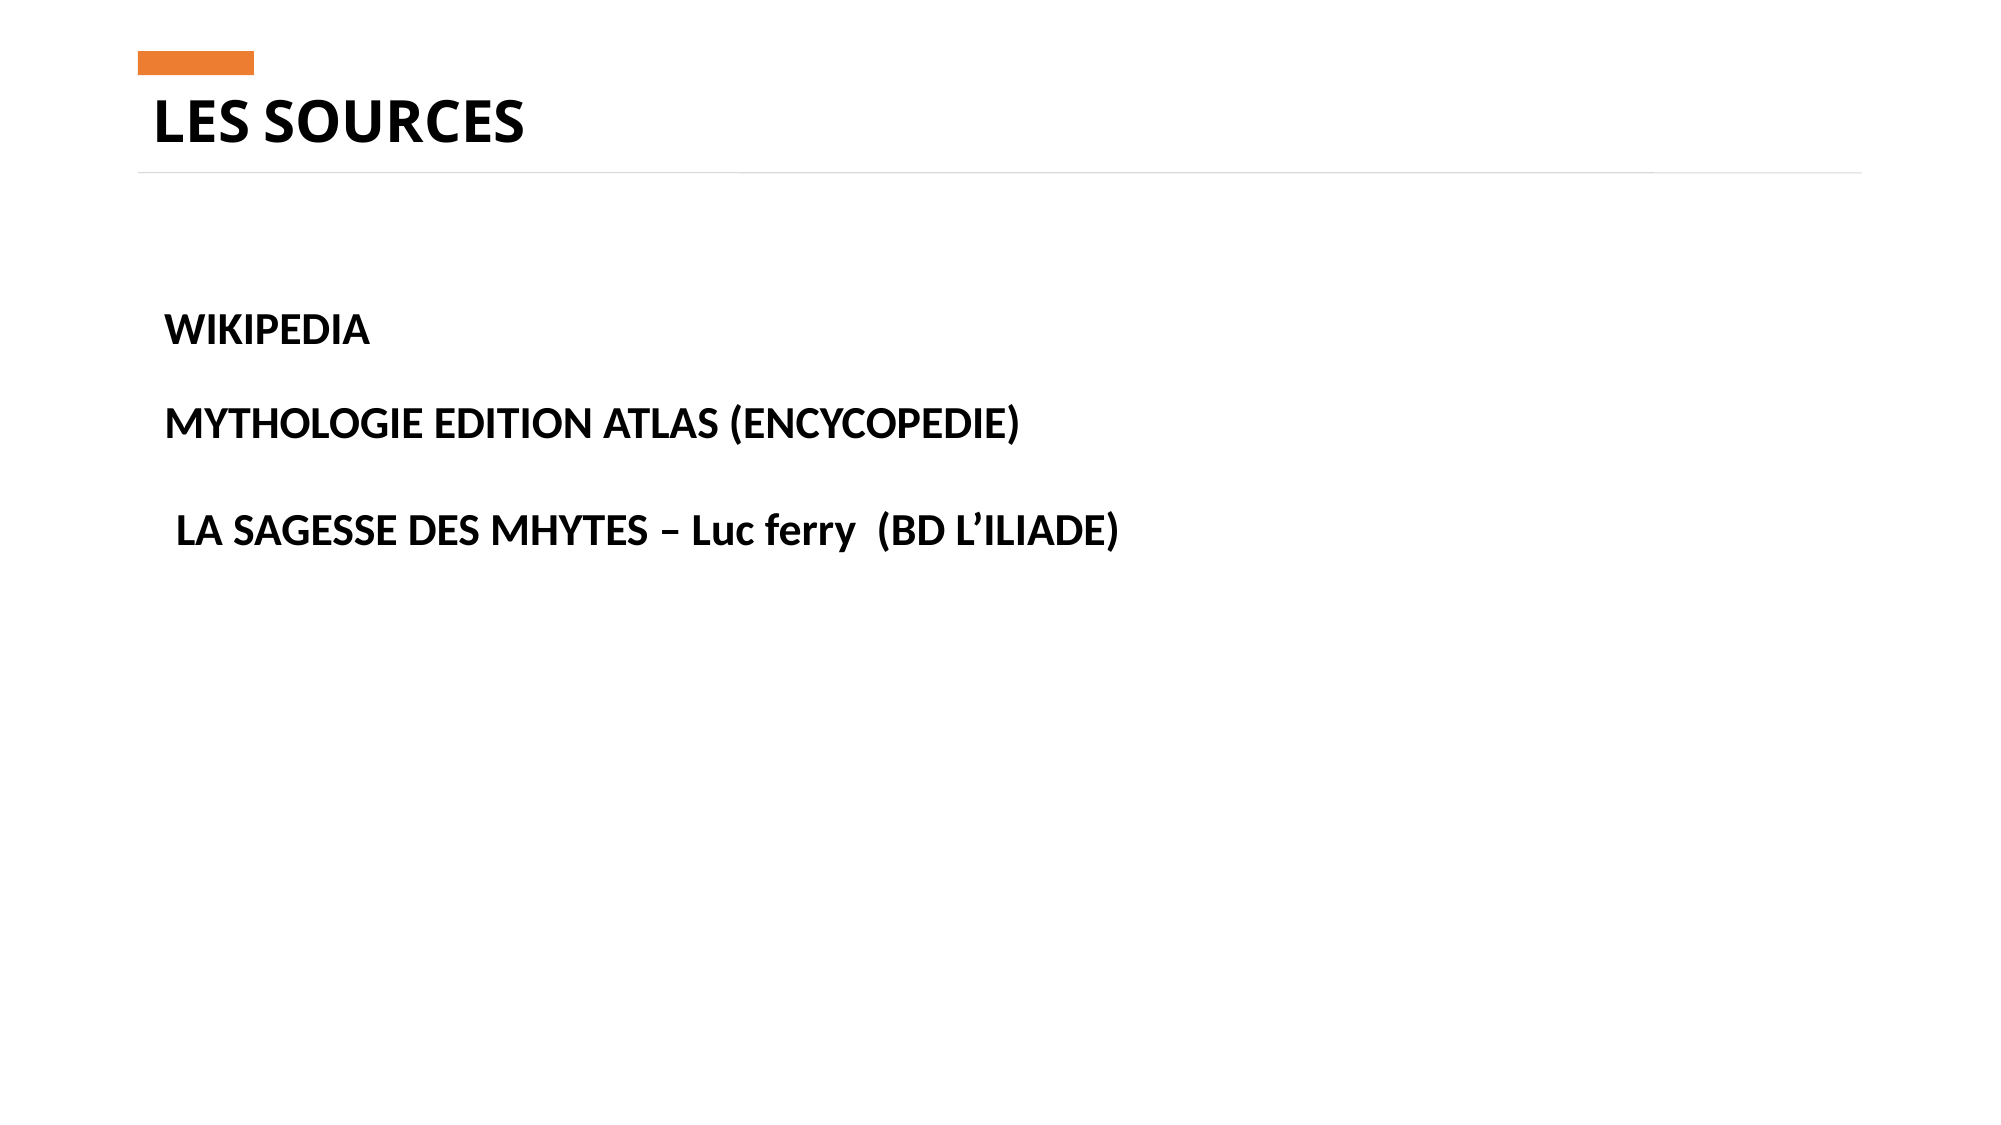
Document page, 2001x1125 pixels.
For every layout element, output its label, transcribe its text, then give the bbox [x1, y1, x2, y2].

text_box WIKIPEDIA [149, 302, 386, 364]
text_box LA SAGESSE DES MHYTES – Luc ferry (BD L’ILIADE) [161, 503, 1136, 565]
text_box LES SOURCES [138, 53, 1863, 164]
text_box MYTHOLOGIE EDITION ATLAS (ENCYCOPEDIE) [149, 397, 1037, 458]
text_box [137, 51, 254, 76]
